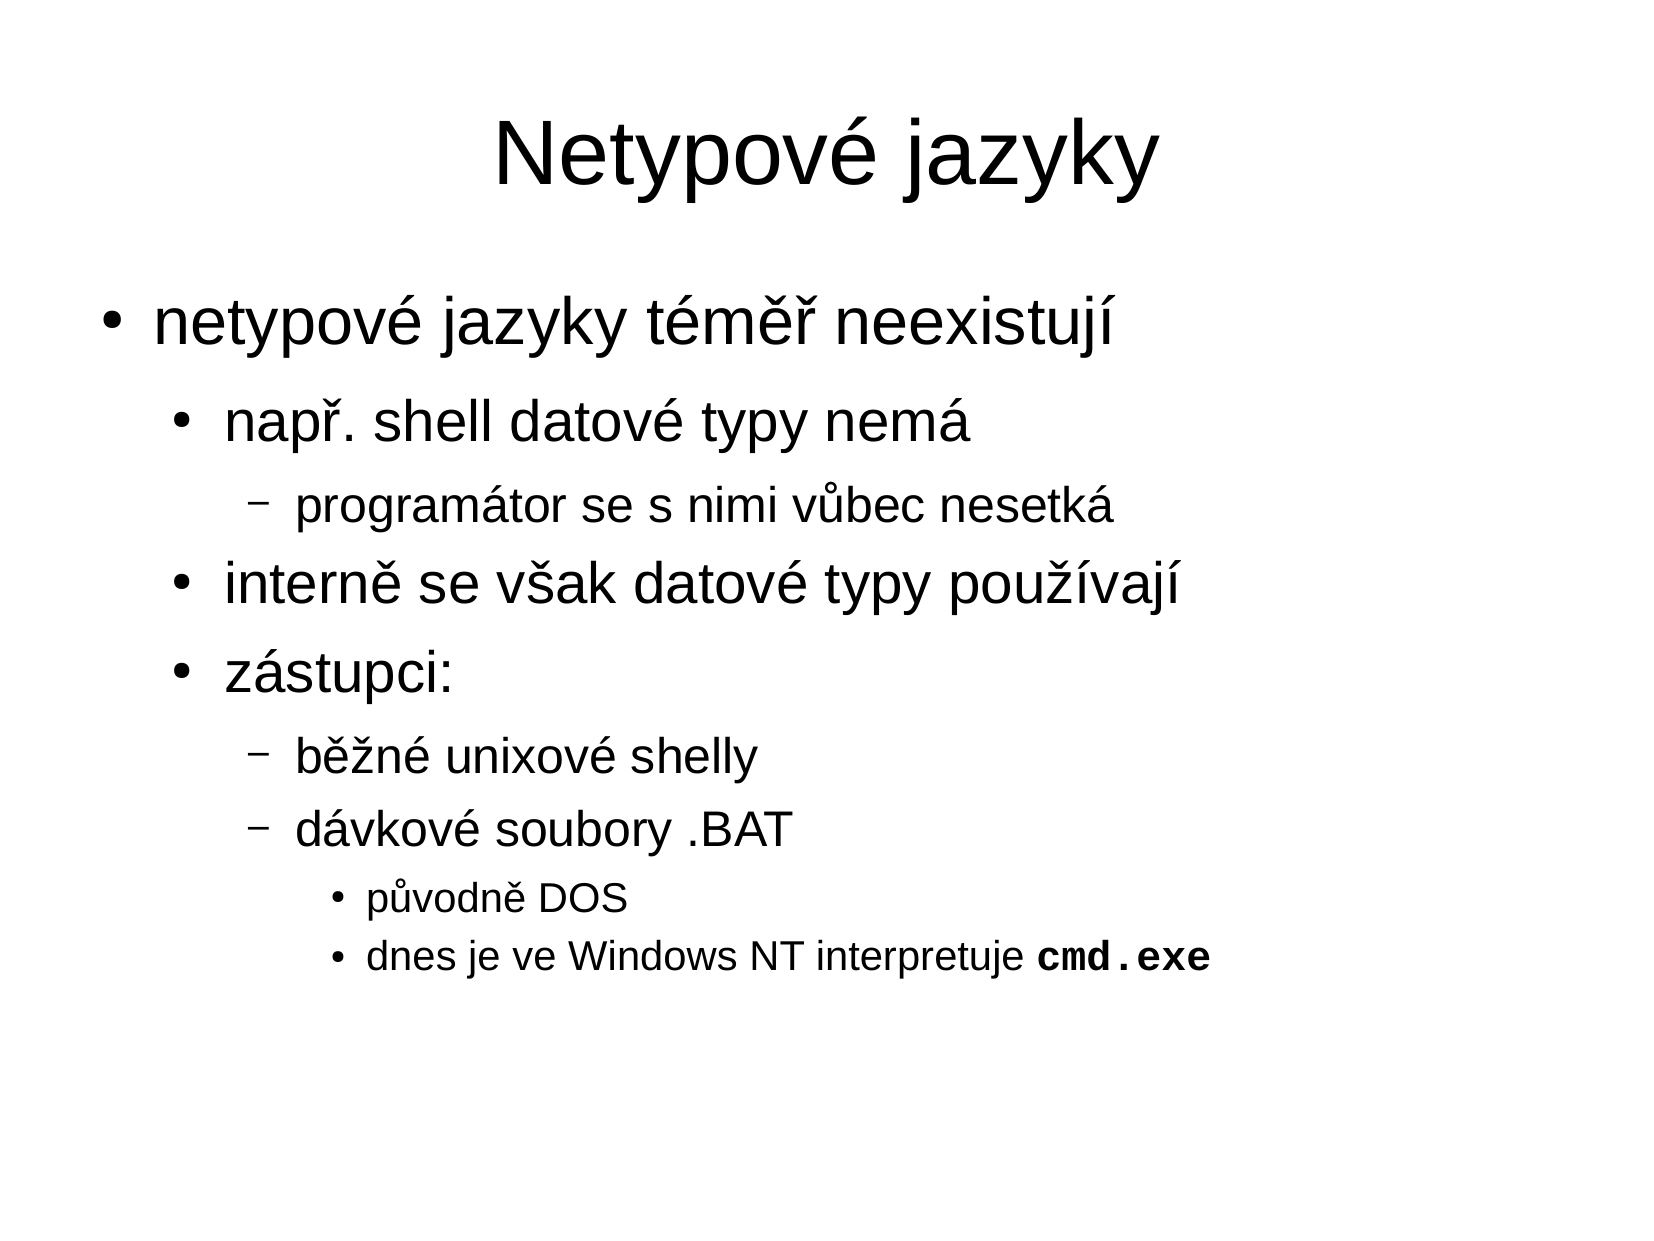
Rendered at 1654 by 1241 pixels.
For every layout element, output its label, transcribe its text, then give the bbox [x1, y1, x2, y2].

title Netypové jazyky [82, 56, 1571, 250]
list netypové jazyky téměř neexistují např. shell datové typy nemá programátor se s nimi vůbec nesetká interně se však datové typy používají zástupci: běžné unixové shelly dávkové soubory .BAT původně DOS dnes je ve Windows NT interpretuje cmd.exe [82, 284, 1571, 1088]
